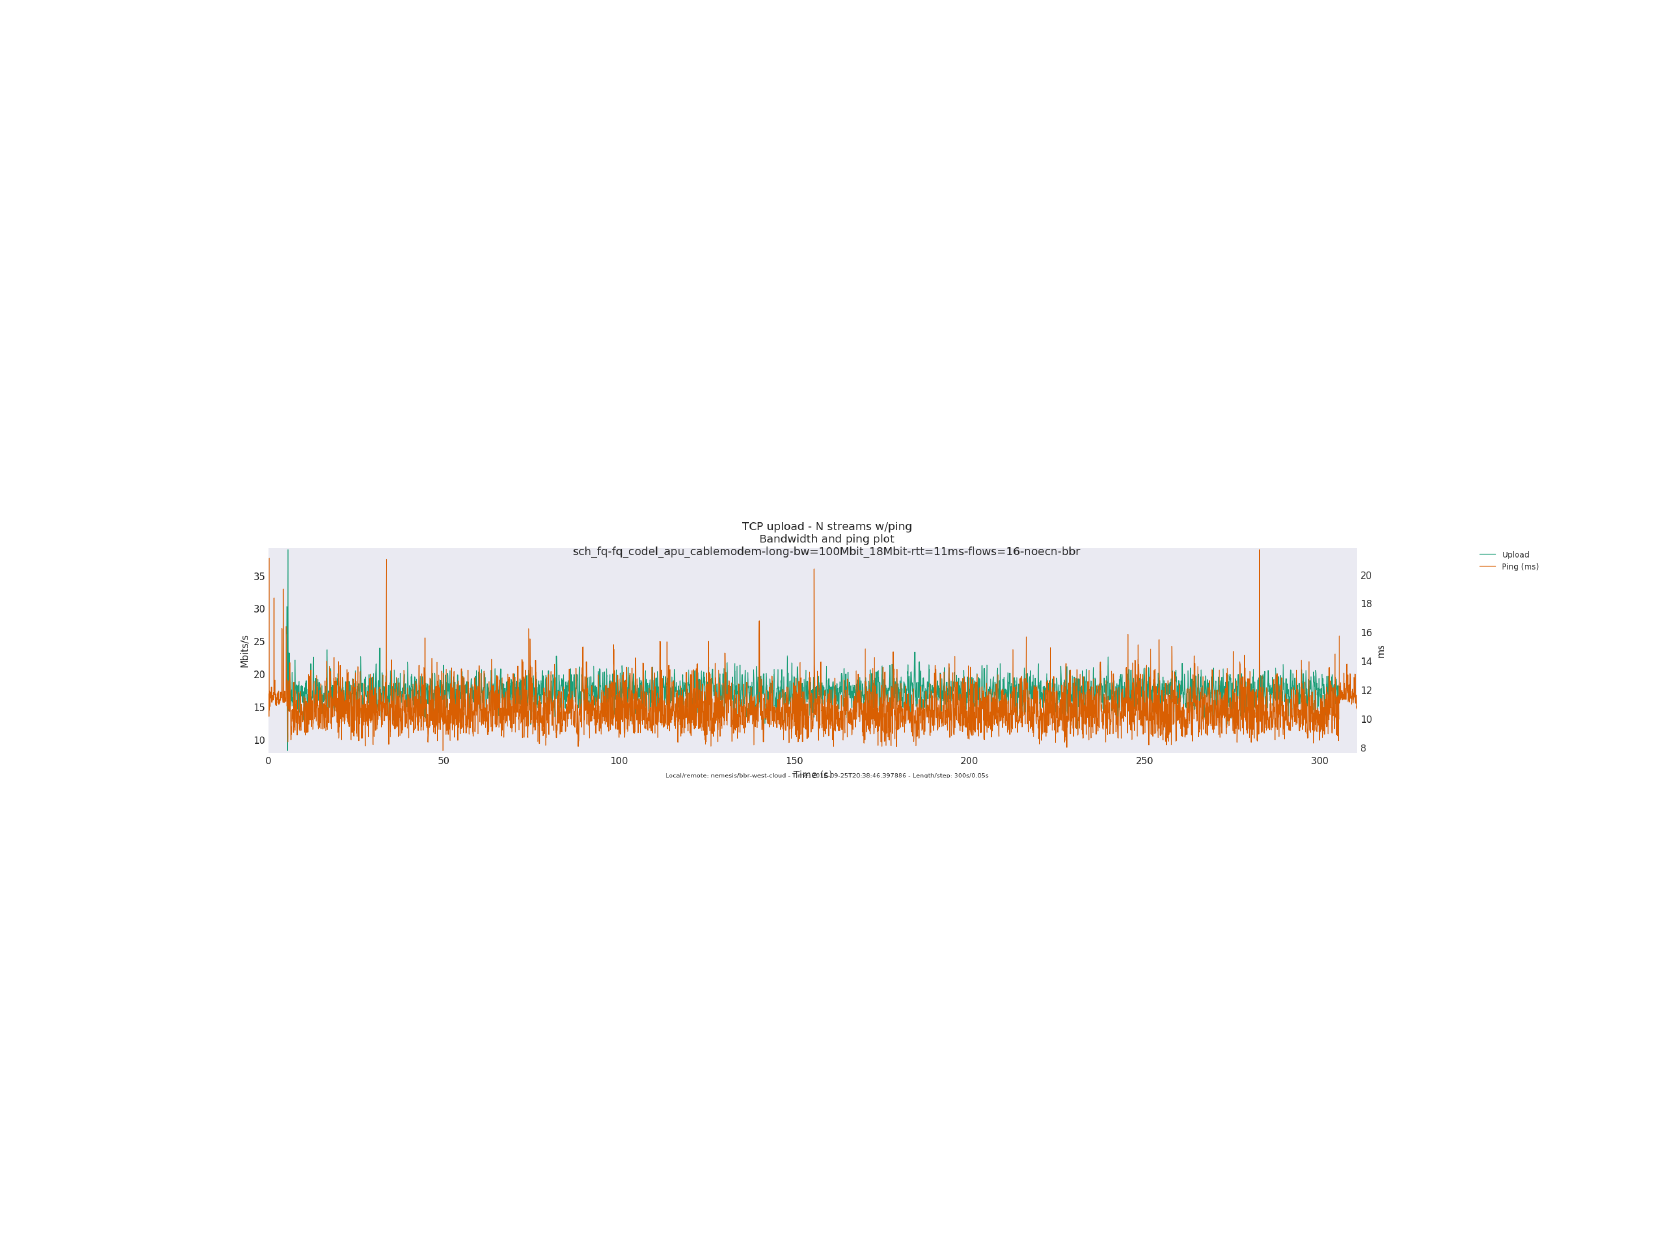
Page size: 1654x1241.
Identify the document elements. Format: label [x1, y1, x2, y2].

picture [82, 522, 1571, 778]
